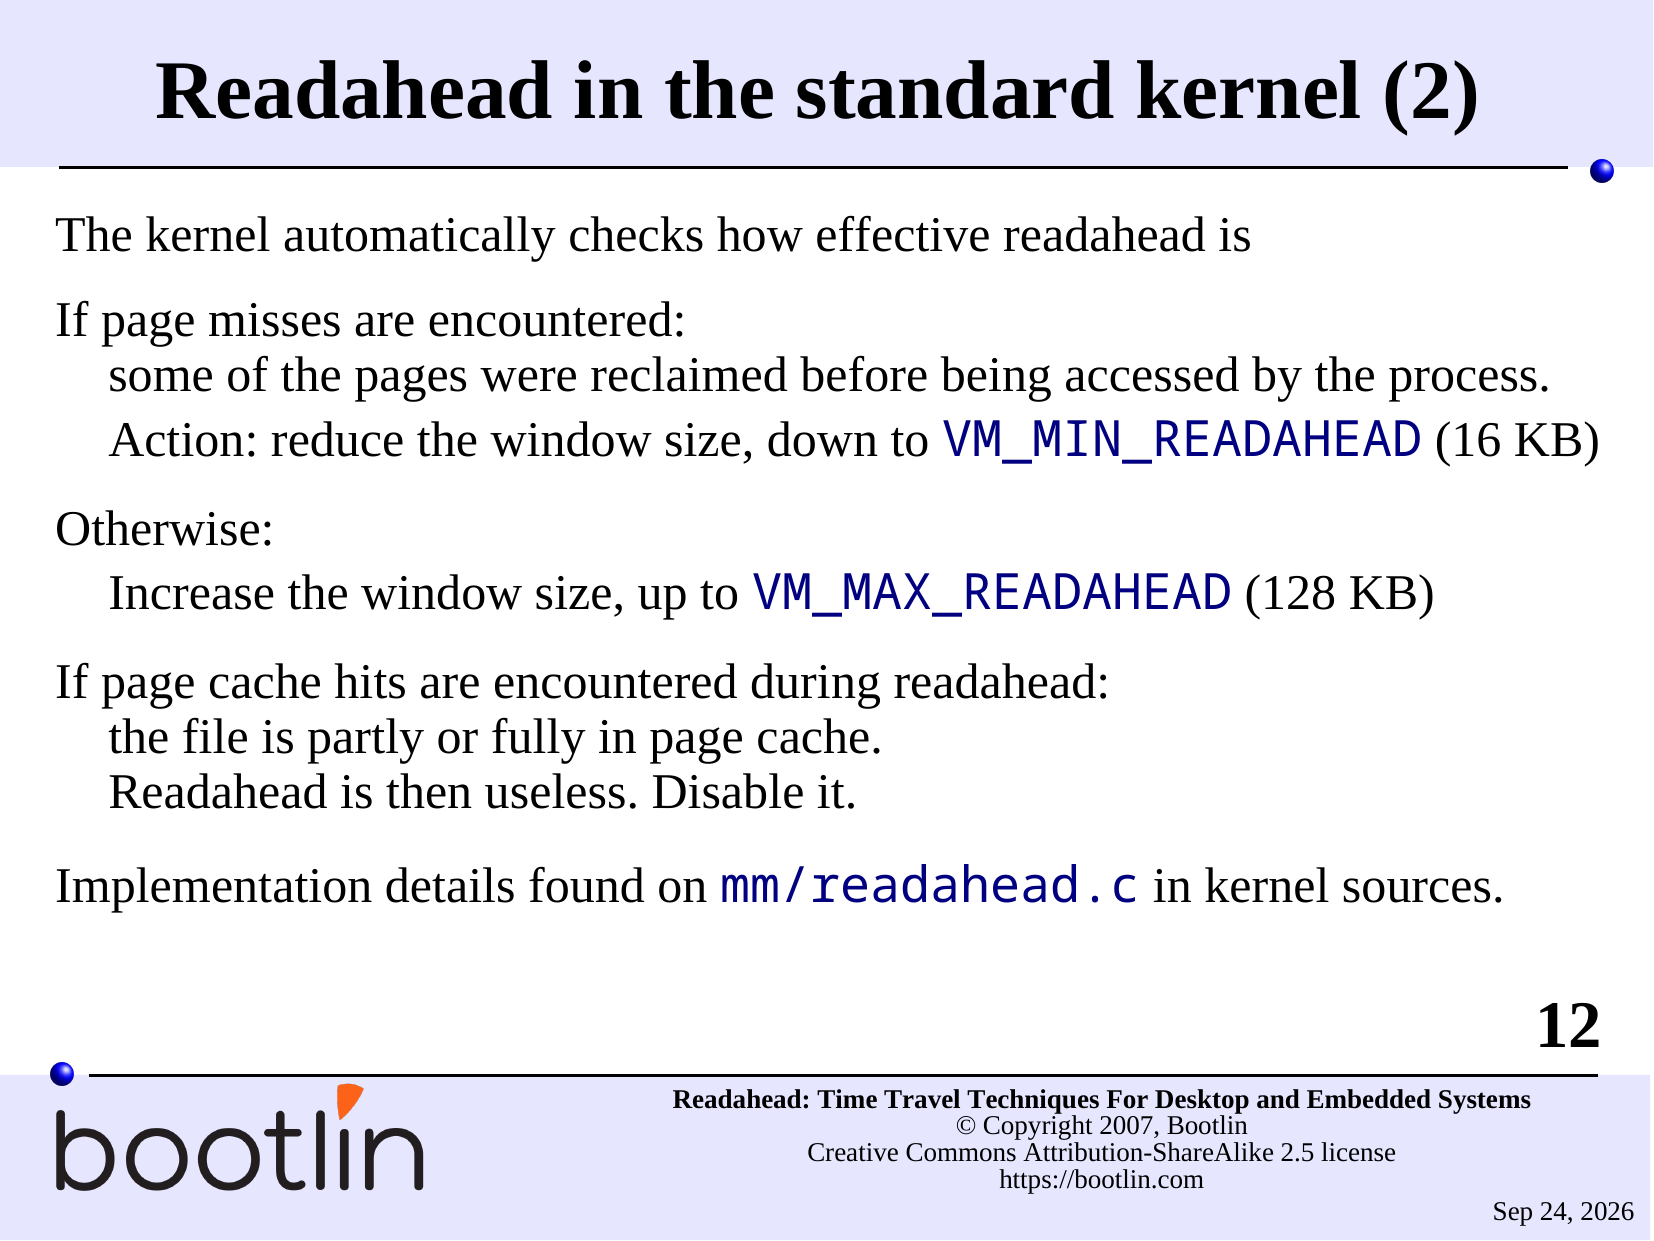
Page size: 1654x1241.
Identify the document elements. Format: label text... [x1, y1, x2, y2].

picture [17, 1060, 462, 1230]
title Readahead in the standard kernel (2) [33, 29, 1604, 153]
list The kernel automatically checks how effective readahead is If page misses are encountered: some of the pages were reclaimed before being accessed by the process. Action: reduce the window size, down to VM_MIN_READAHEAD (16 KB) Otherwise: Increase the window size, up to VM_MAX_READAHEAD (128 KB) If page cache hits are encountered during readahead: the file is partly or fully in page cache. Readahead is then useless. Disable it. Implementation details found on mm/readahead.c in kernel sources. [37, 207, 1613, 1057]
